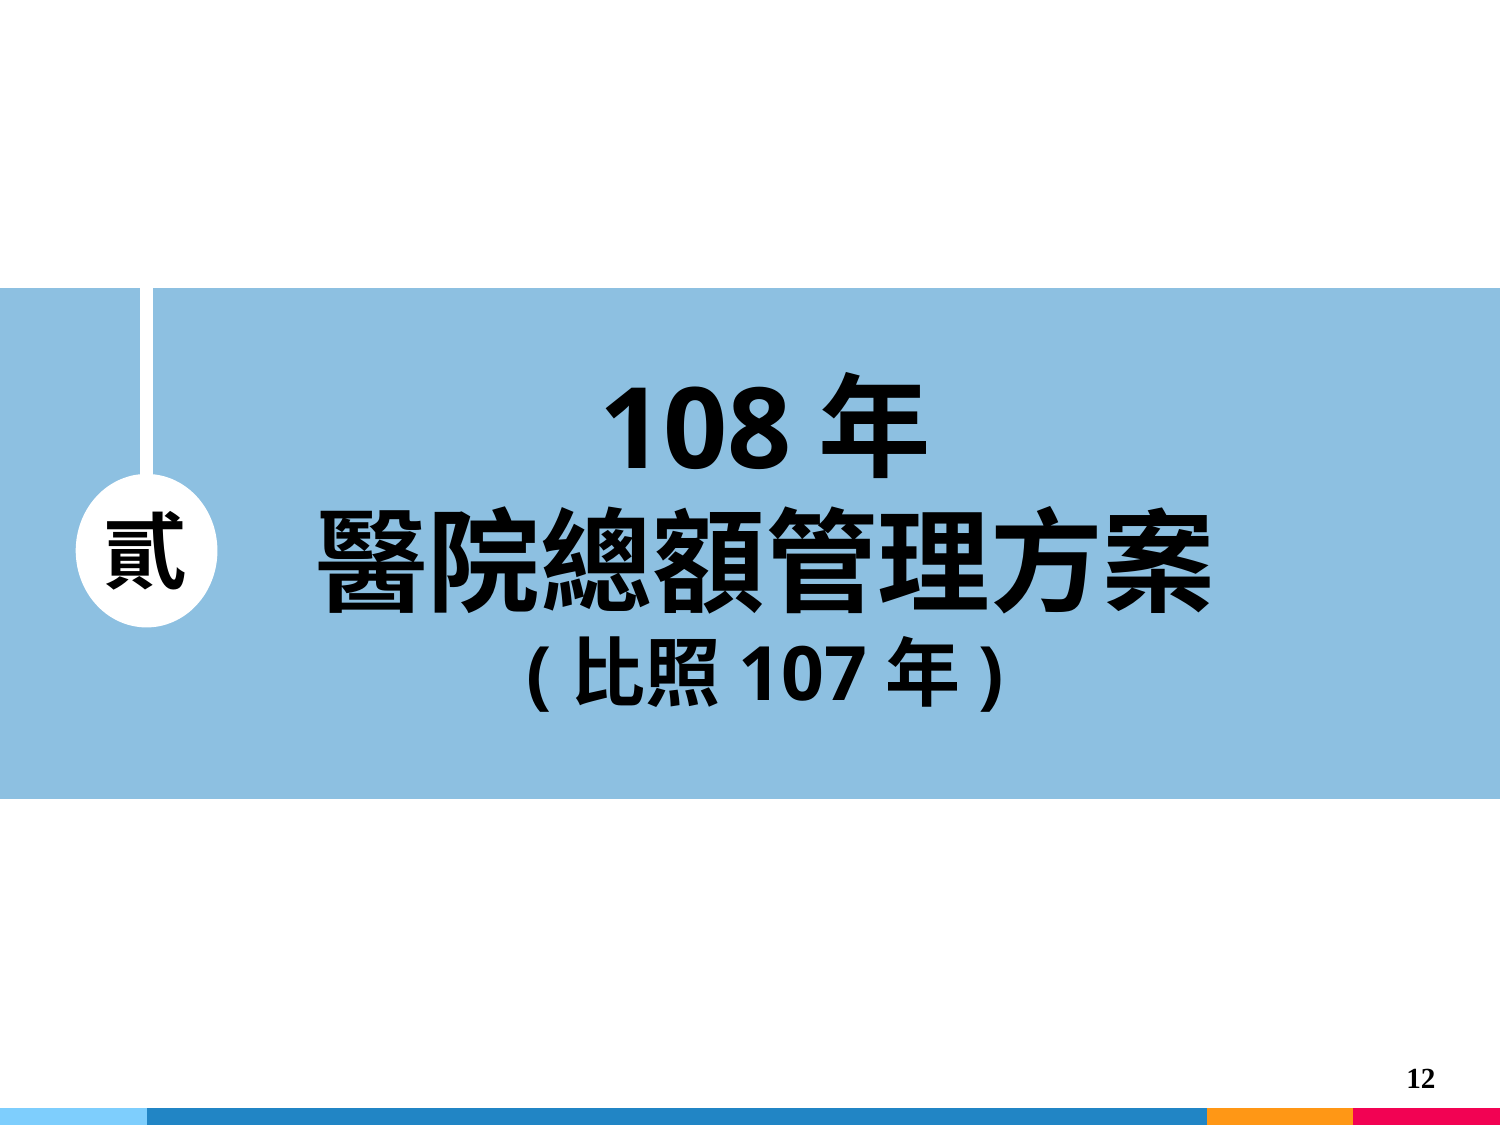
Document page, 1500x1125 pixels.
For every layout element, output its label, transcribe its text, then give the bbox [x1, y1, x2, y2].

text_box 貳 [89, 492, 202, 607]
title 108年 醫院總額管理方案 (比照107年) [30, 311, 1500, 760]
text_box <編號> [1391, 1043, 1482, 1113]
